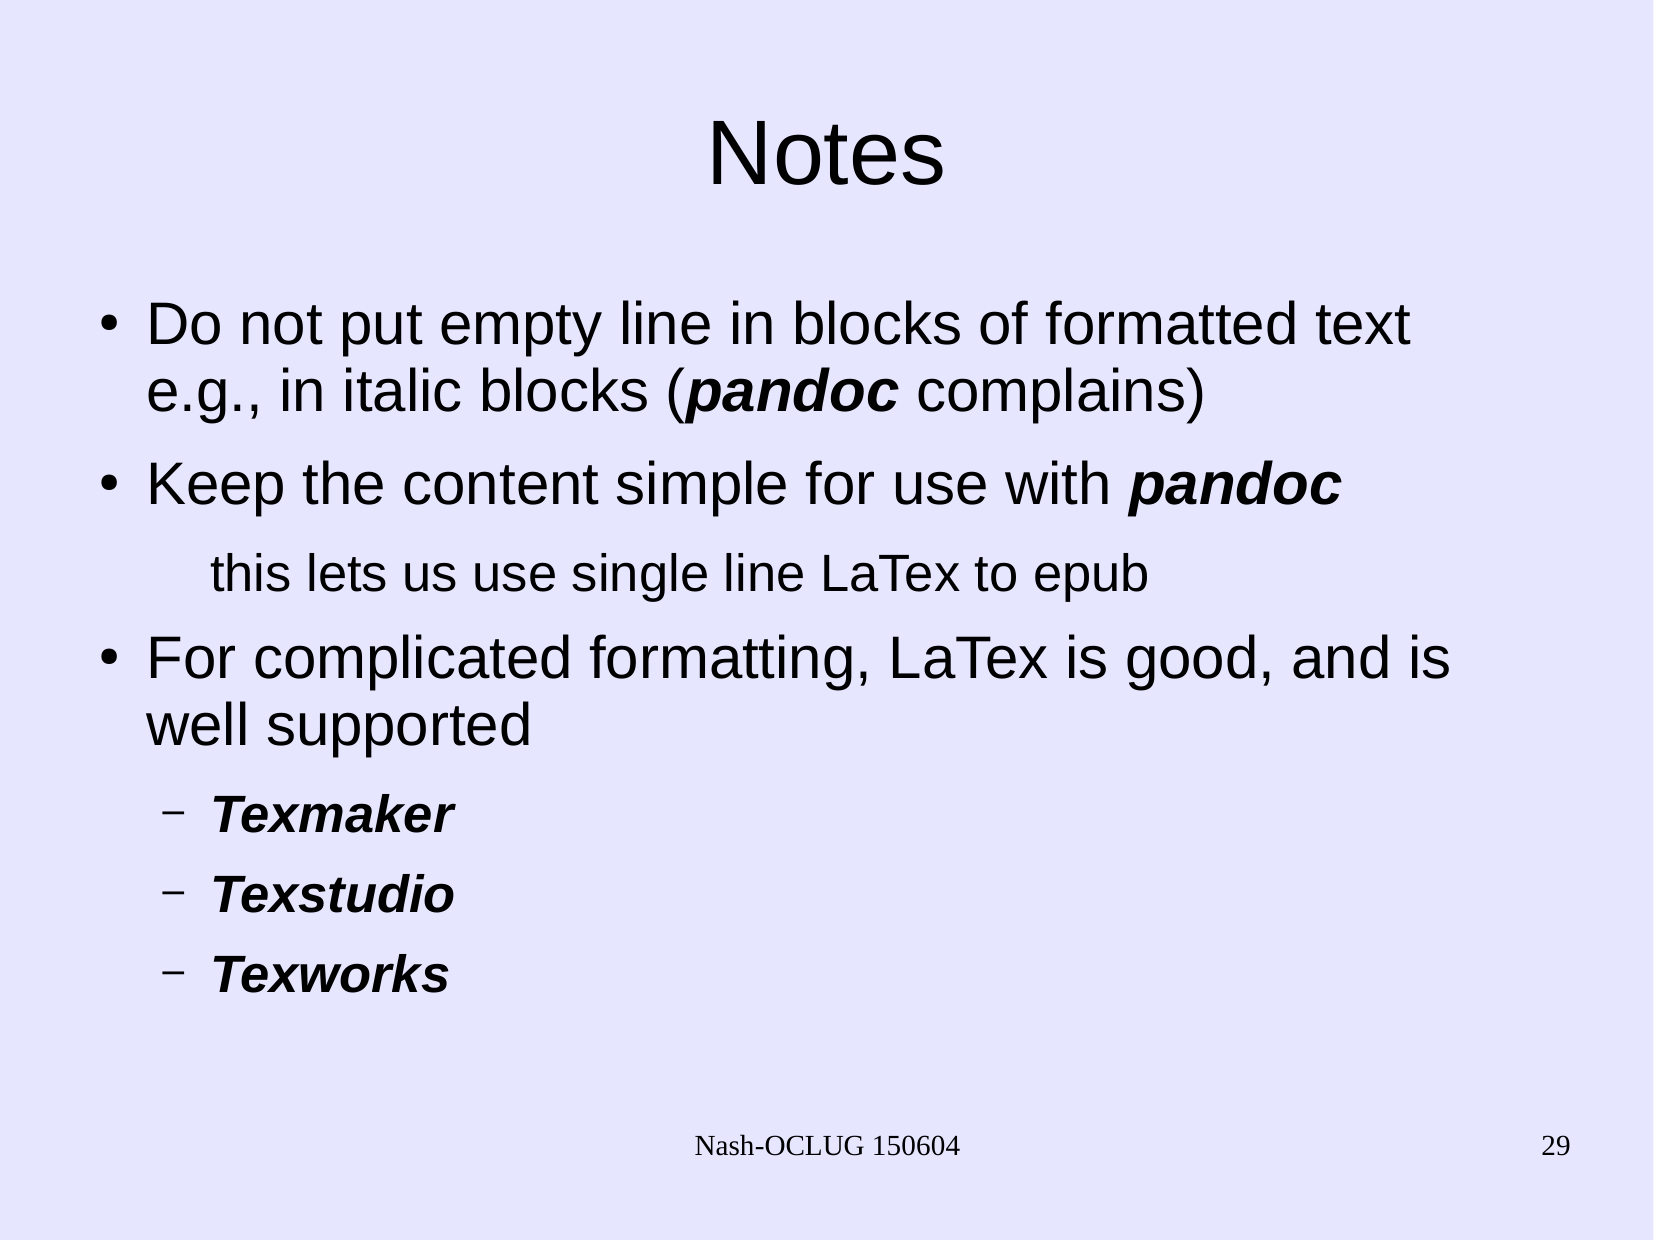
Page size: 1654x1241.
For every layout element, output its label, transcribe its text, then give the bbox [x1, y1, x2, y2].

list Do not put empty line in blocks of formatted text e.g., in italic blocks (pandoc complains) Keep the content simple for use with pandoc this lets us use single line LaTex to epub For complicated formatting, LaTex is good, and is well supported Texmaker Texstudio Texworks [82, 290, 1538, 1010]
title Notes [82, 49, 1571, 257]
